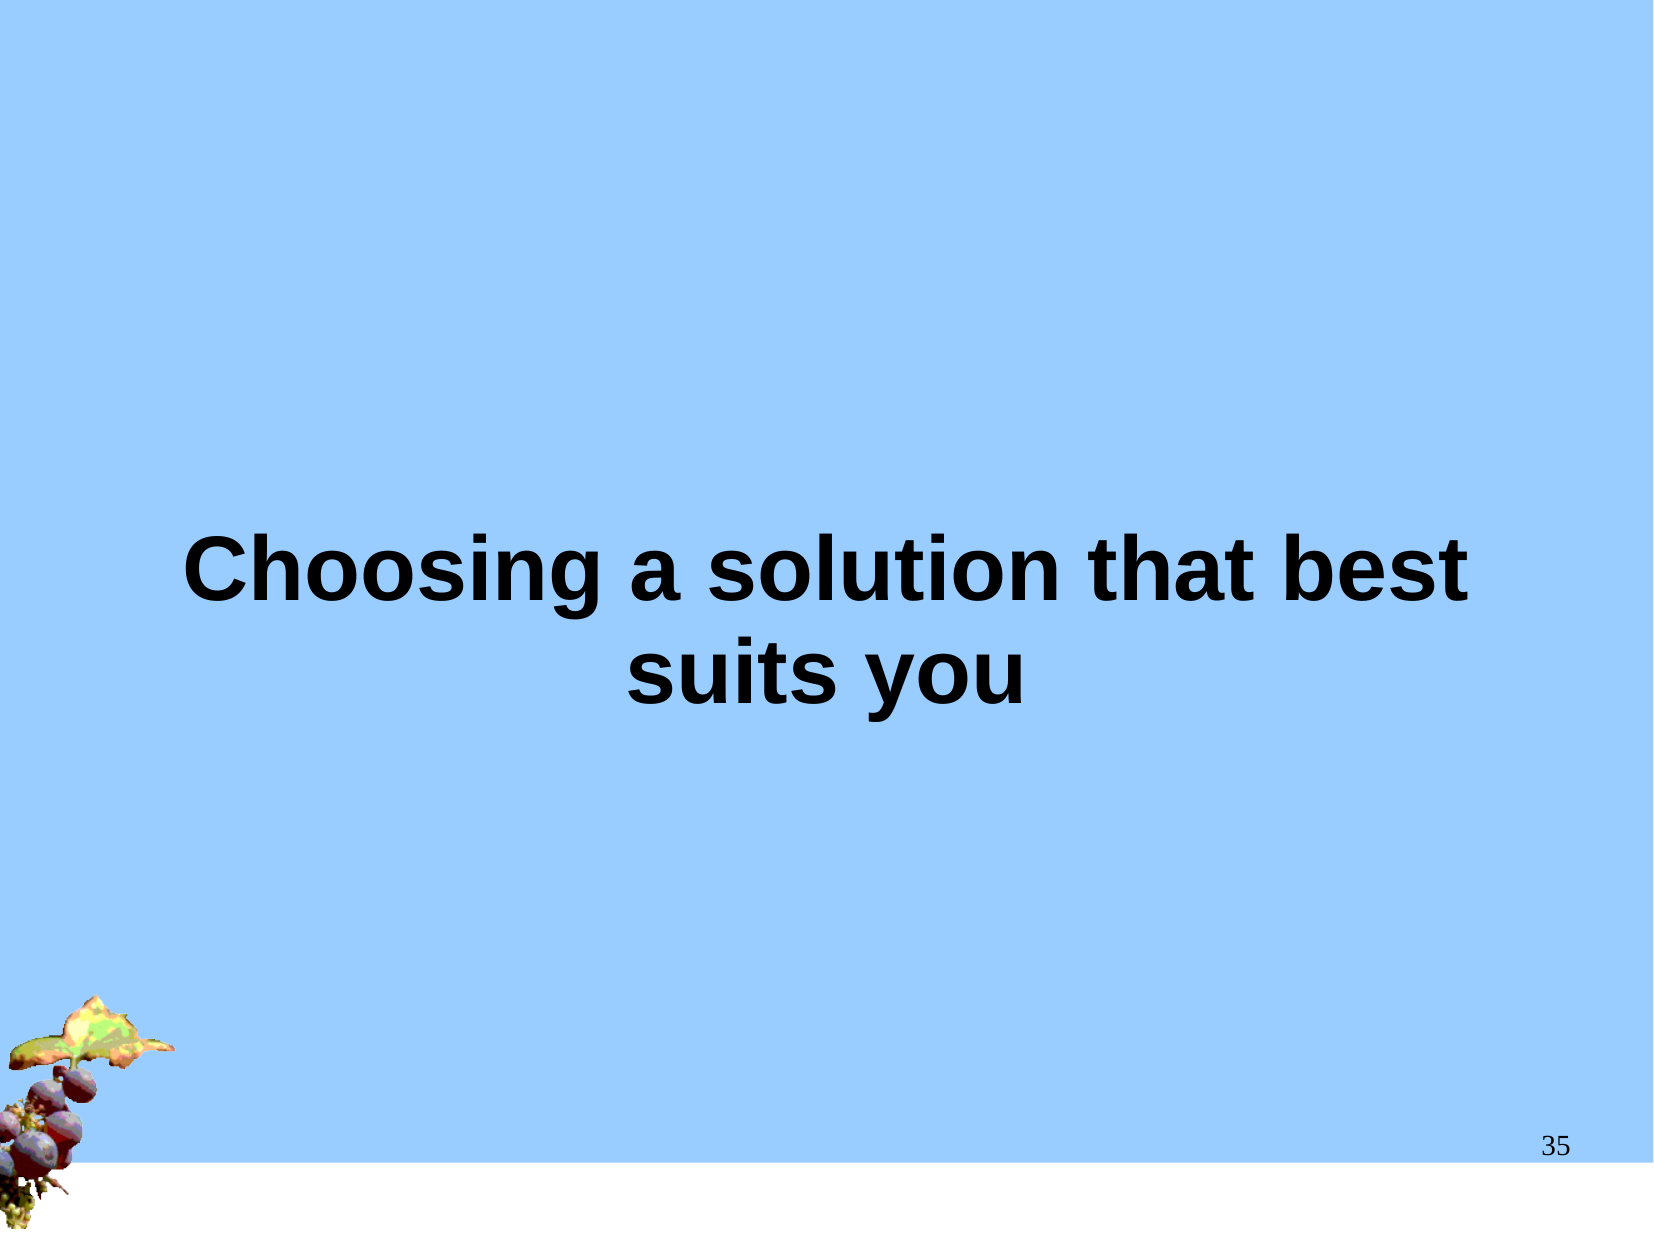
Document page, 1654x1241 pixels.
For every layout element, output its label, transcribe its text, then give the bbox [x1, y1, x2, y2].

picture [0, 990, 188, 1229]
title Choosing a solution that best suits you [82, 517, 1571, 723]
